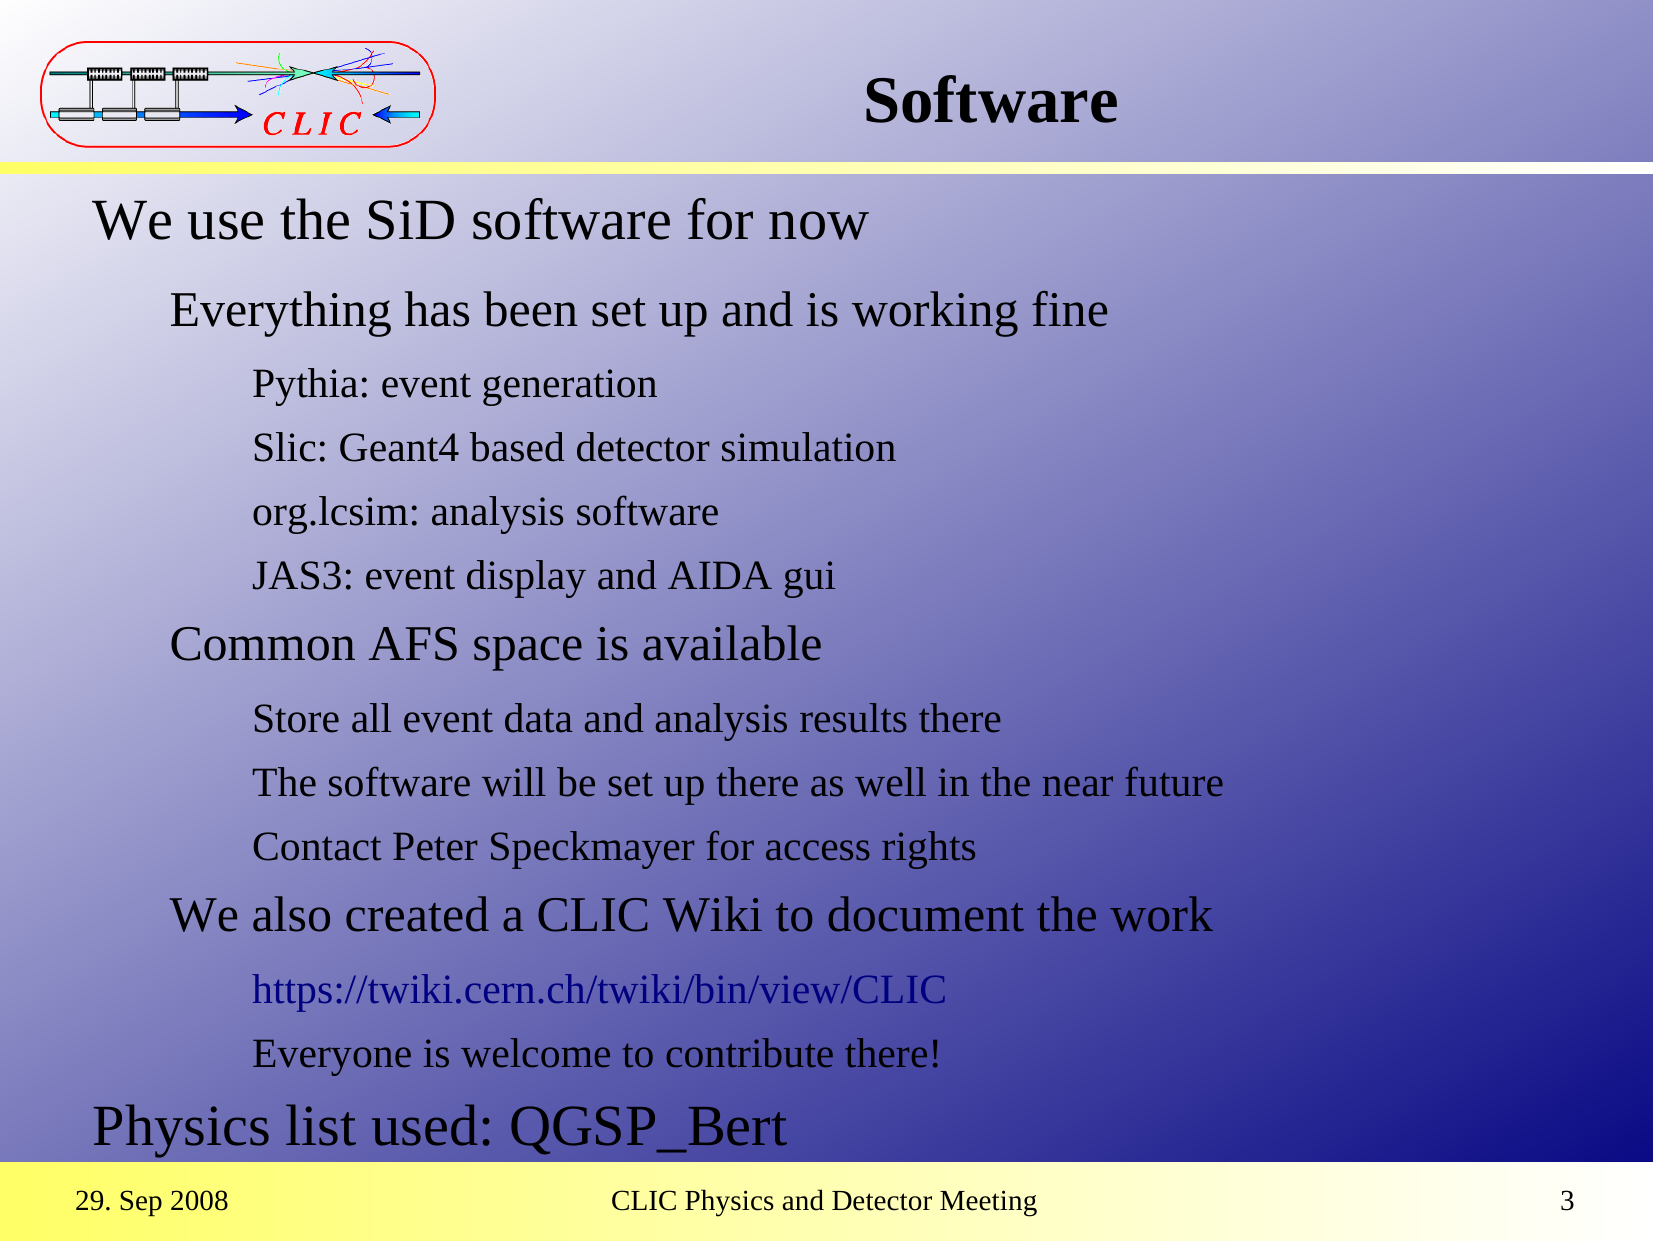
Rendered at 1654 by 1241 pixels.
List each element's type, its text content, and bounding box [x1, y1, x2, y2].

list We use the SiD software for now Everything has been set up and is working fine Pythia: event generation Slic: Geant4 based detector simulation org.lcsim: analysis software JAS3: event display and AIDA gui Common AFS space is available Store all event data and analysis results there The software will be set up there as well in the near future Contact Peter Speckmayer for access rights We also created a CLIC Wiki to document the work https://twiki.cern.ch/twiki/bin/view/CLIC Everyone is welcome to contribute there! Physics list used: QGSP_Bert [75, 187, 1571, 1159]
title Software [412, 56, 1571, 143]
picture [37, 37, 438, 150]
